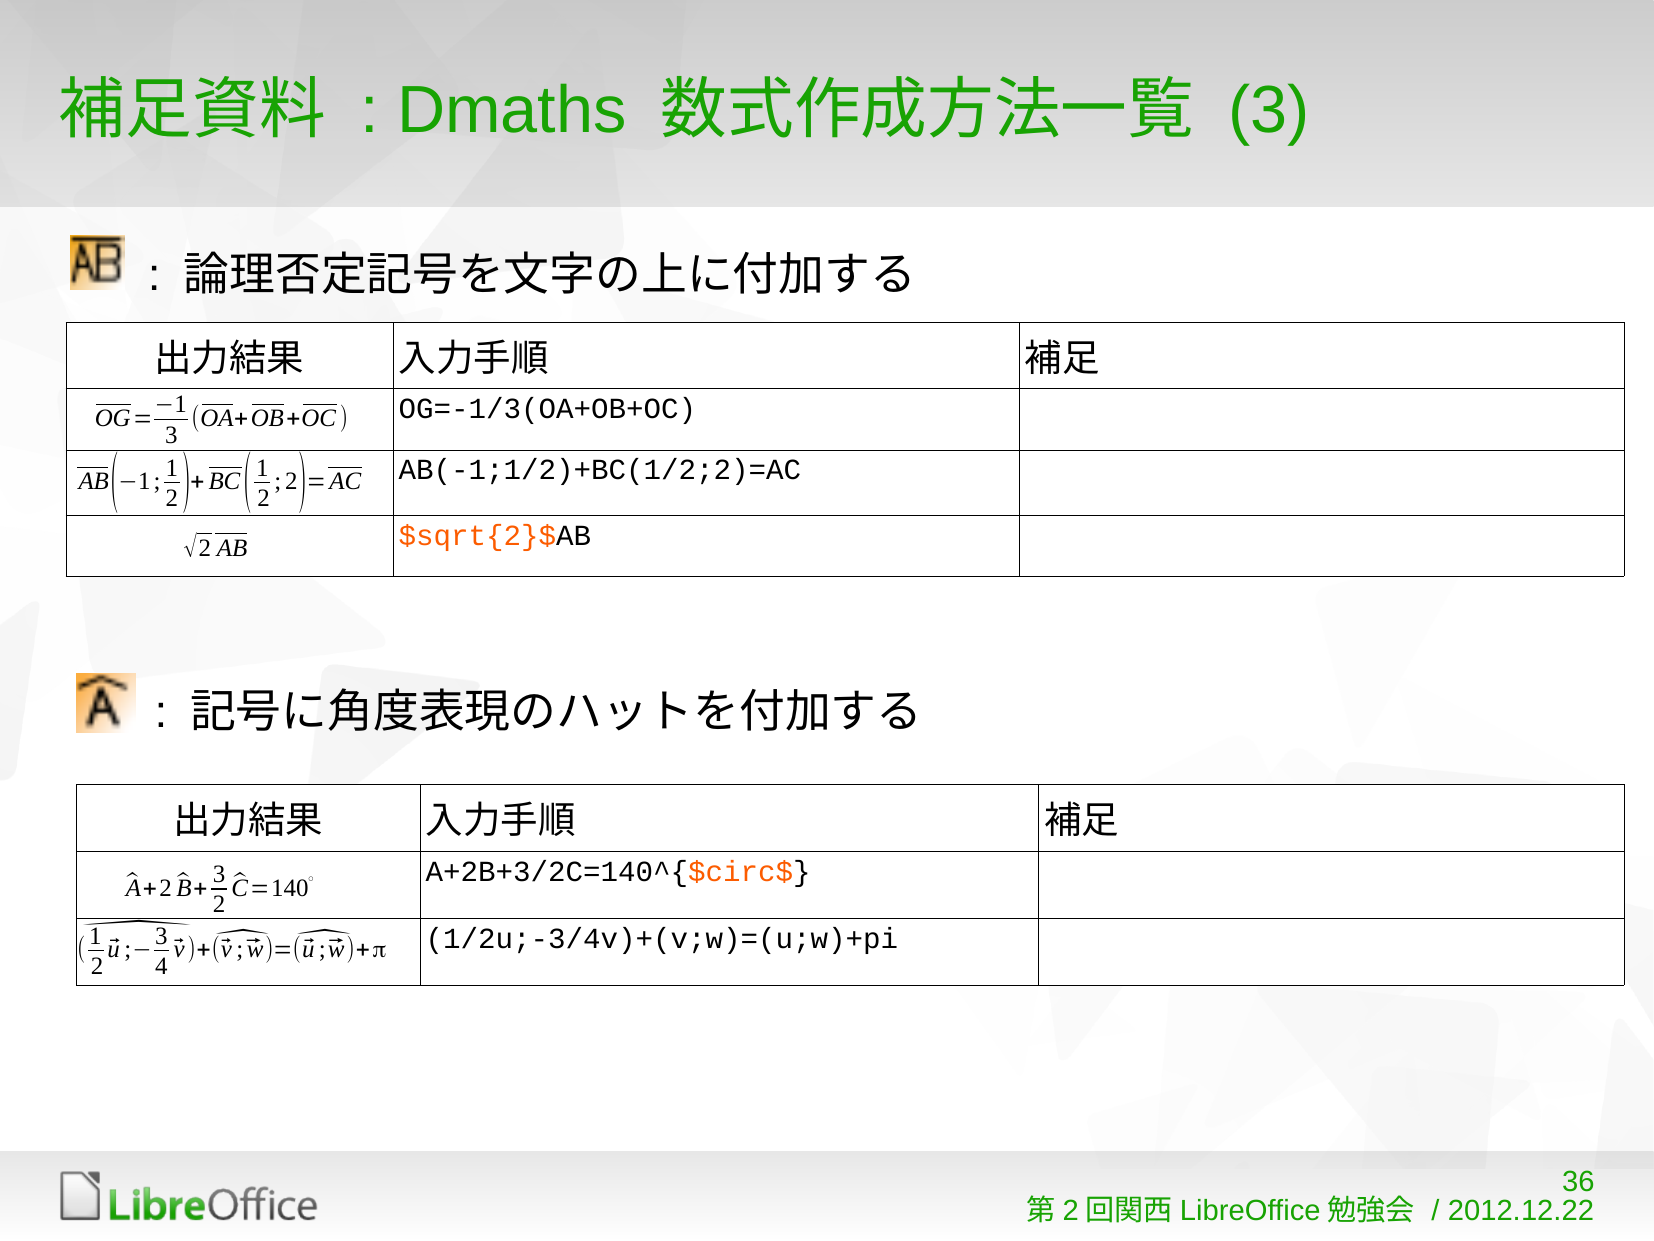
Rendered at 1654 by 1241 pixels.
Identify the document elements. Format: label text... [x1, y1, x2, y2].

table_cell [1020, 516, 1624, 576]
text_box : 論理否定記号を文字の上に付加する [120, 230, 908, 297]
table_header 入力手順 [421, 785, 1038, 851]
table_cell OG=-1/3(OA+OB+OC) [394, 389, 1019, 450]
picture [69, 389, 370, 516]
picture [41, 1152, 337, 1240]
table_cell [1039, 852, 1624, 918]
table_cell [67, 516, 393, 576]
table_header 出力結果 [67, 323, 393, 388]
table_cell [370, 451, 393, 515]
title 補足資料 : Dmaths 数式作成方法一覧 (3) [59, 29, 1595, 178]
table_cell AB(-1;1/2)+BC(1/2;2)=AC [394, 451, 1019, 515]
table_header 補足 [1020, 323, 1624, 388]
table_cell [67, 389, 88, 450]
picture [177, 531, 255, 562]
table_cell [77, 852, 420, 918]
table_cell [77, 919, 420, 985]
table_cell (1/2u;-3/4v)+(v;w)=(u;w)+pi [421, 919, 1038, 985]
table_cell [1020, 389, 1624, 450]
table_header 補足 [1039, 785, 1624, 851]
table_header 入力手順 [394, 323, 1019, 388]
picture [915, 548, 1654, 1169]
table_header 出力結果 [77, 785, 420, 851]
table_cell $sqrt{2}$AB [394, 516, 1019, 576]
picture [0, 0, 783, 981]
table_cell [1039, 919, 1624, 985]
table_cell A+2B+3/2C=140^{$circ$} [421, 852, 1038, 918]
table_cell [1020, 451, 1624, 515]
table_cell [354, 389, 393, 450]
text_box : 記号に角度表現のハットを付加する [127, 667, 859, 736]
